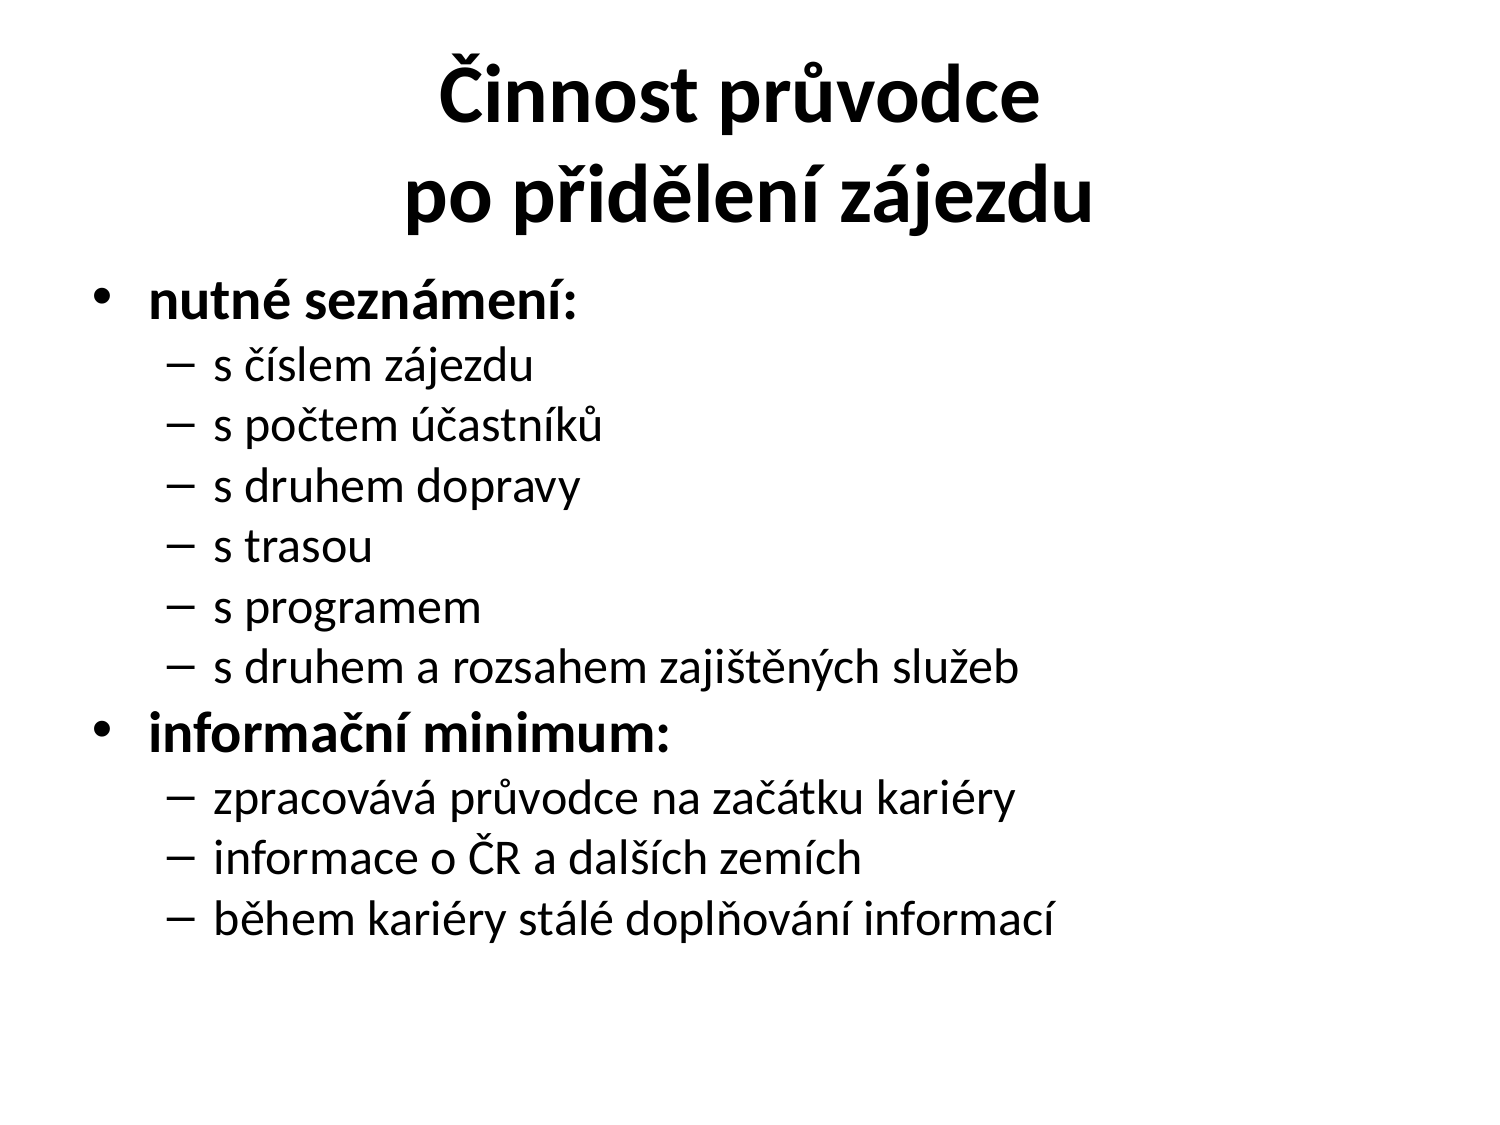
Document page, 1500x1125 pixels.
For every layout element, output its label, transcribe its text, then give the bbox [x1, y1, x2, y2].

list nutné seznámení: s číslem zájezdu s počtem účastníků s druhem dopravy s trasou s programem s druhem a rozsahem zajištěných služeb informační minimum: zpracovává průvodce na začátku kariéry informace o ČR a dalších zemích během kariéry stálé doplňování informací [76, 267, 1427, 1021]
title Činnost průvodce po přidělení zájezdu [75, 31, 1426, 247]
